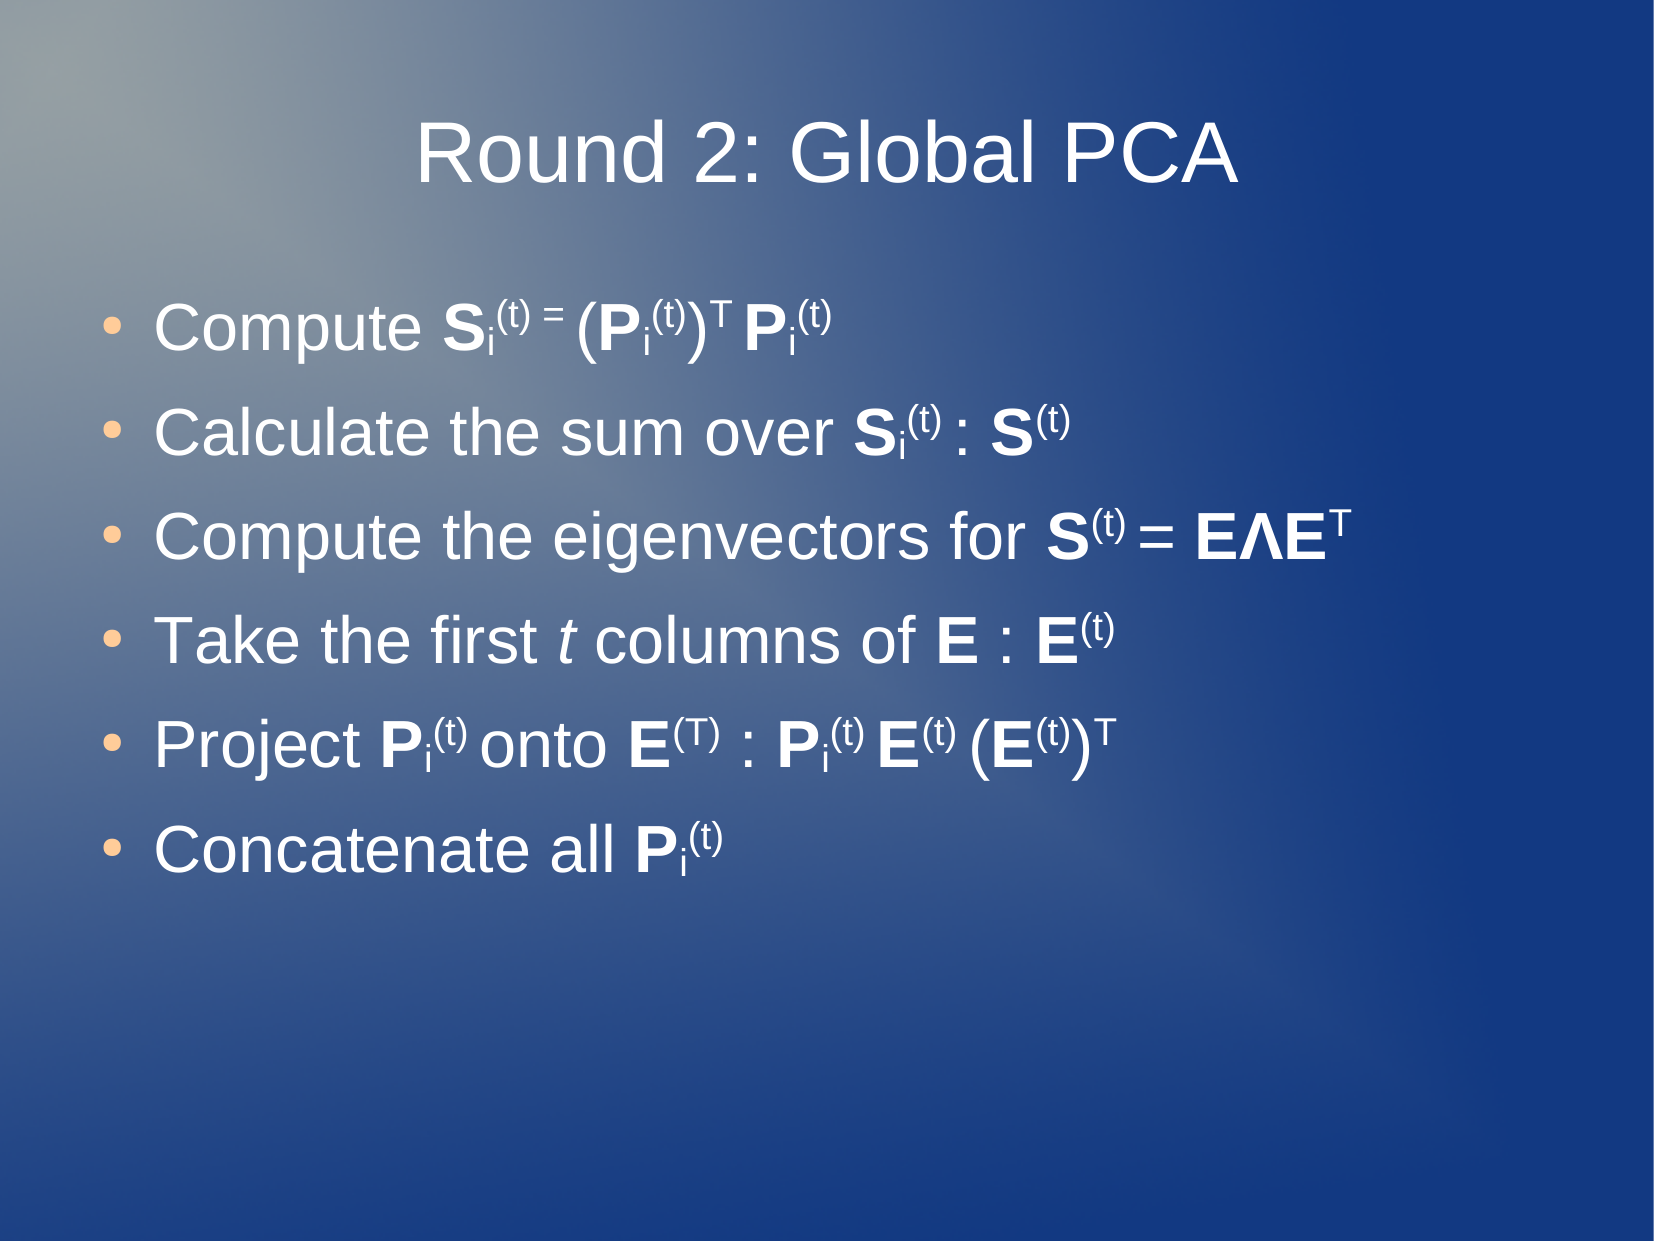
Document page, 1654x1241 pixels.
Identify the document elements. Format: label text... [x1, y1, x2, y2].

title Round 2: Global PCA [82, 49, 1571, 257]
picture [0, 0, 1654, 1241]
list Compute Si(t) = (Pi(t))T Pi(t) Calculate the sum over Si(t) : S(t) Compute the eigenvectors for S(t) = EΛET Take the first t columns of E : E(t) Project Pi(t) onto E(T) : Pi(t) E(t) (E(t))T Concatenate all Pi(t) [82, 290, 1571, 1109]
